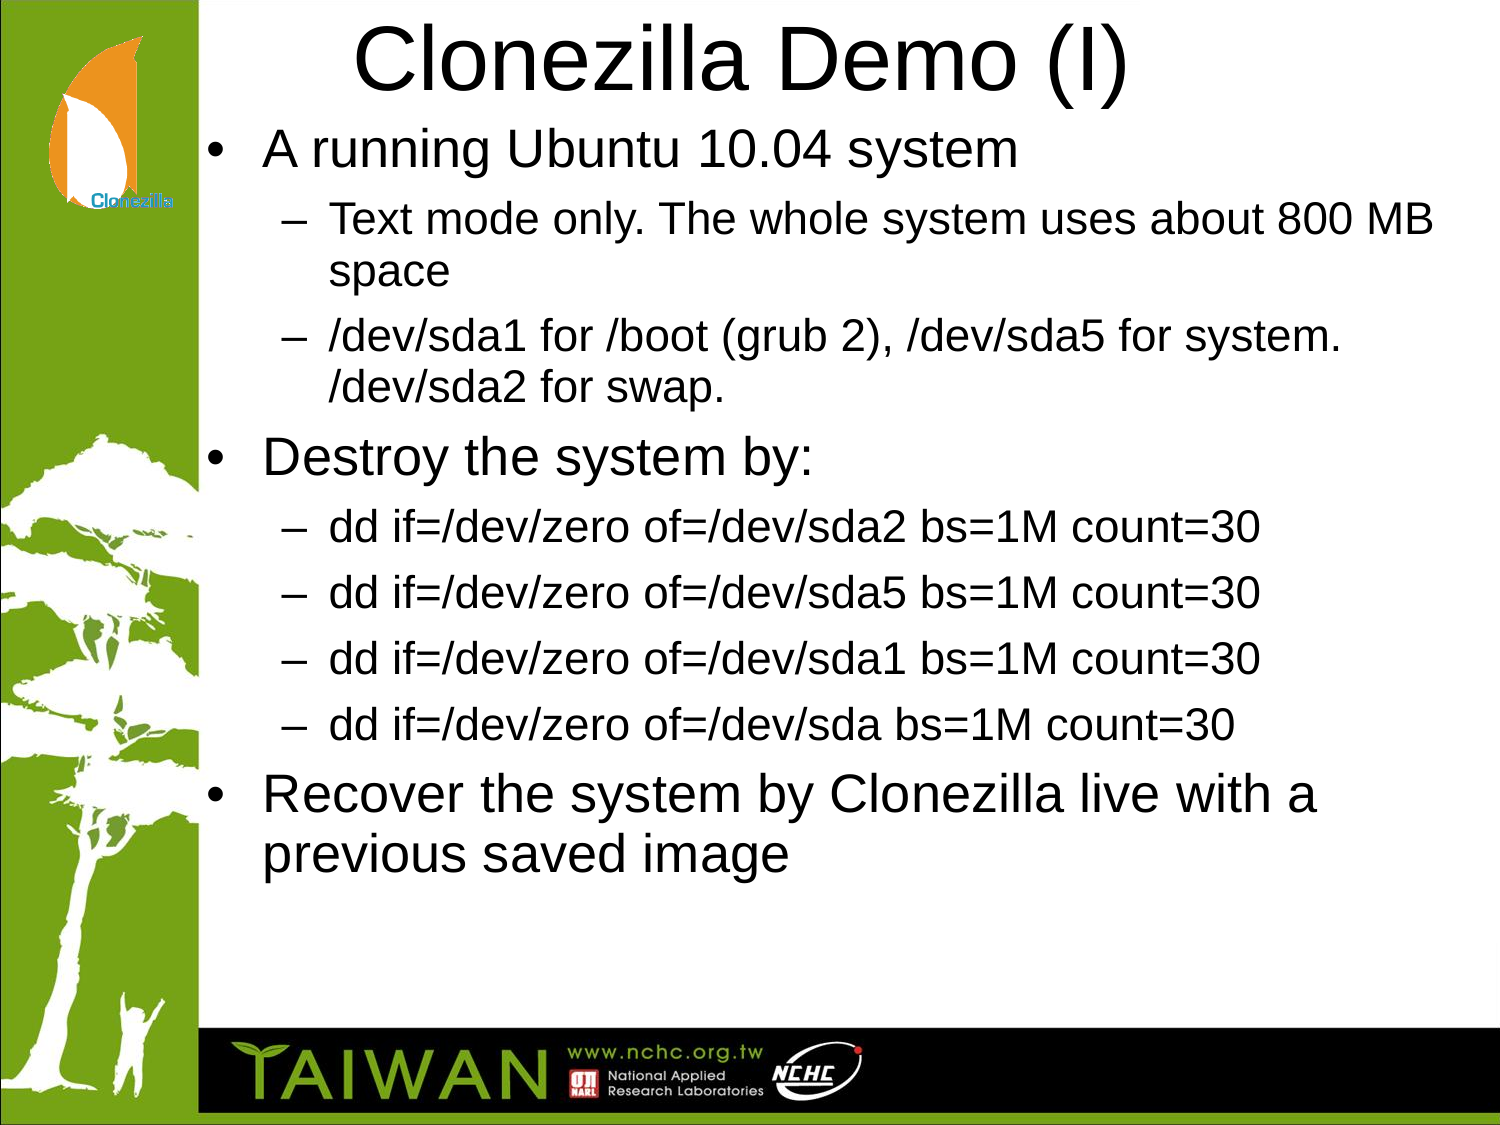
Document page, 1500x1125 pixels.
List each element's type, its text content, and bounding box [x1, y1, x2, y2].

list A running Ubuntu 10.04 system Text mode only. The whole system uses about 800 MB space /dev/sda1 for /boot (grub 2), /dev/sda5 for system. /dev/sda2 for swap. Destroy the system by: dd if=/dev/zero of=/dev/sda2 bs=1M count=30 dd if=/dev/zero of=/dev/sda5 bs=1M count=30 dd if=/dev/zero of=/dev/sda1 bs=1M count=30 dd if=/dev/zero of=/dev/sda bs=1M count=30 Recover the system by Clonezilla live with a previous saved image [206, 118, 1477, 916]
picture [0, 0, 1500, 1125]
title Clonezilla Demo (I) [67, 0, 1418, 148]
